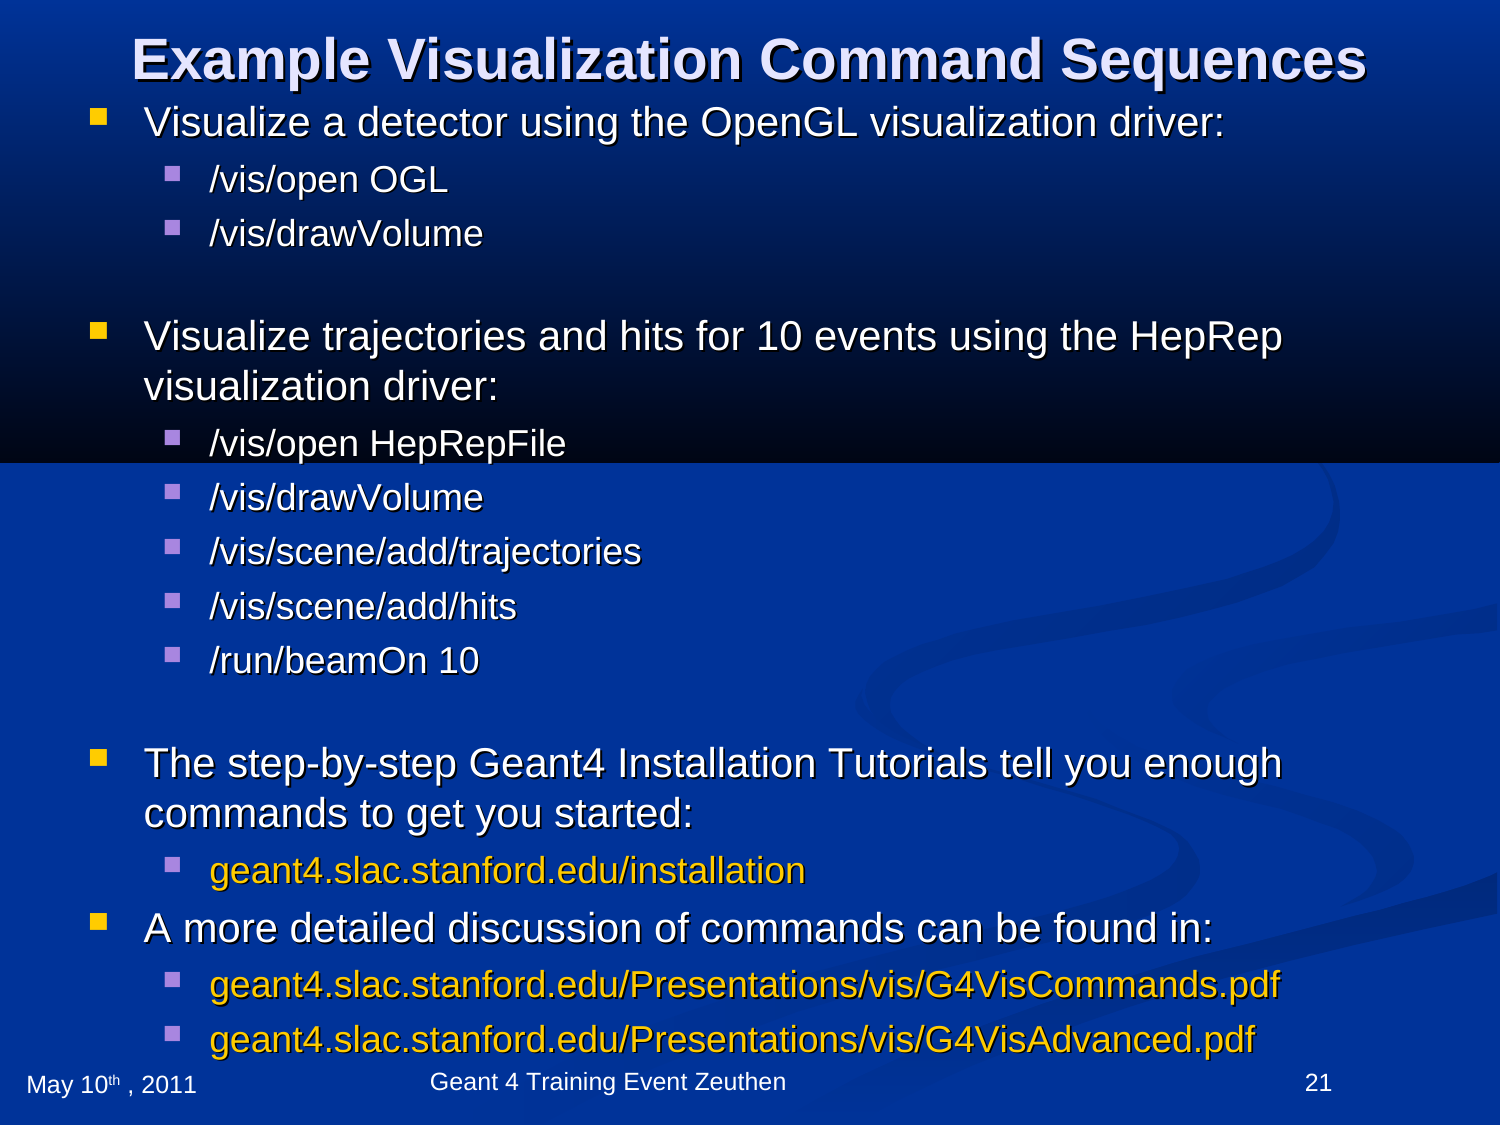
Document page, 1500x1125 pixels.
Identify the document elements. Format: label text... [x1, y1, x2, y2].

text_box Visualize a detector using the OpenGL visualization driver: /vis/open OGL /vis/drawVolume Visualize trajectories and hits for 10 events using the HepRep visualization driver: /vis/open HepRepFile /vis/drawVolume /vis/scene/add/trajectories /vis/scene/add/hits /run/beamOn 10 The step-by-step Geant4 Installation Tutorials tell you enough commands to get you started: geant4.slac.stanford.edu/installation A more detailed discussion of commands can be found in: geant4.slac.stanford.edu/Presentations/vis/G4VisCommands.pdf geant4.slac.stanford.edu/Presentations/vis/G4VisAdvanced.pdf [87, 87, 1423, 1068]
title Example Visualization Command Sequences [75, 0, 1426, 113]
